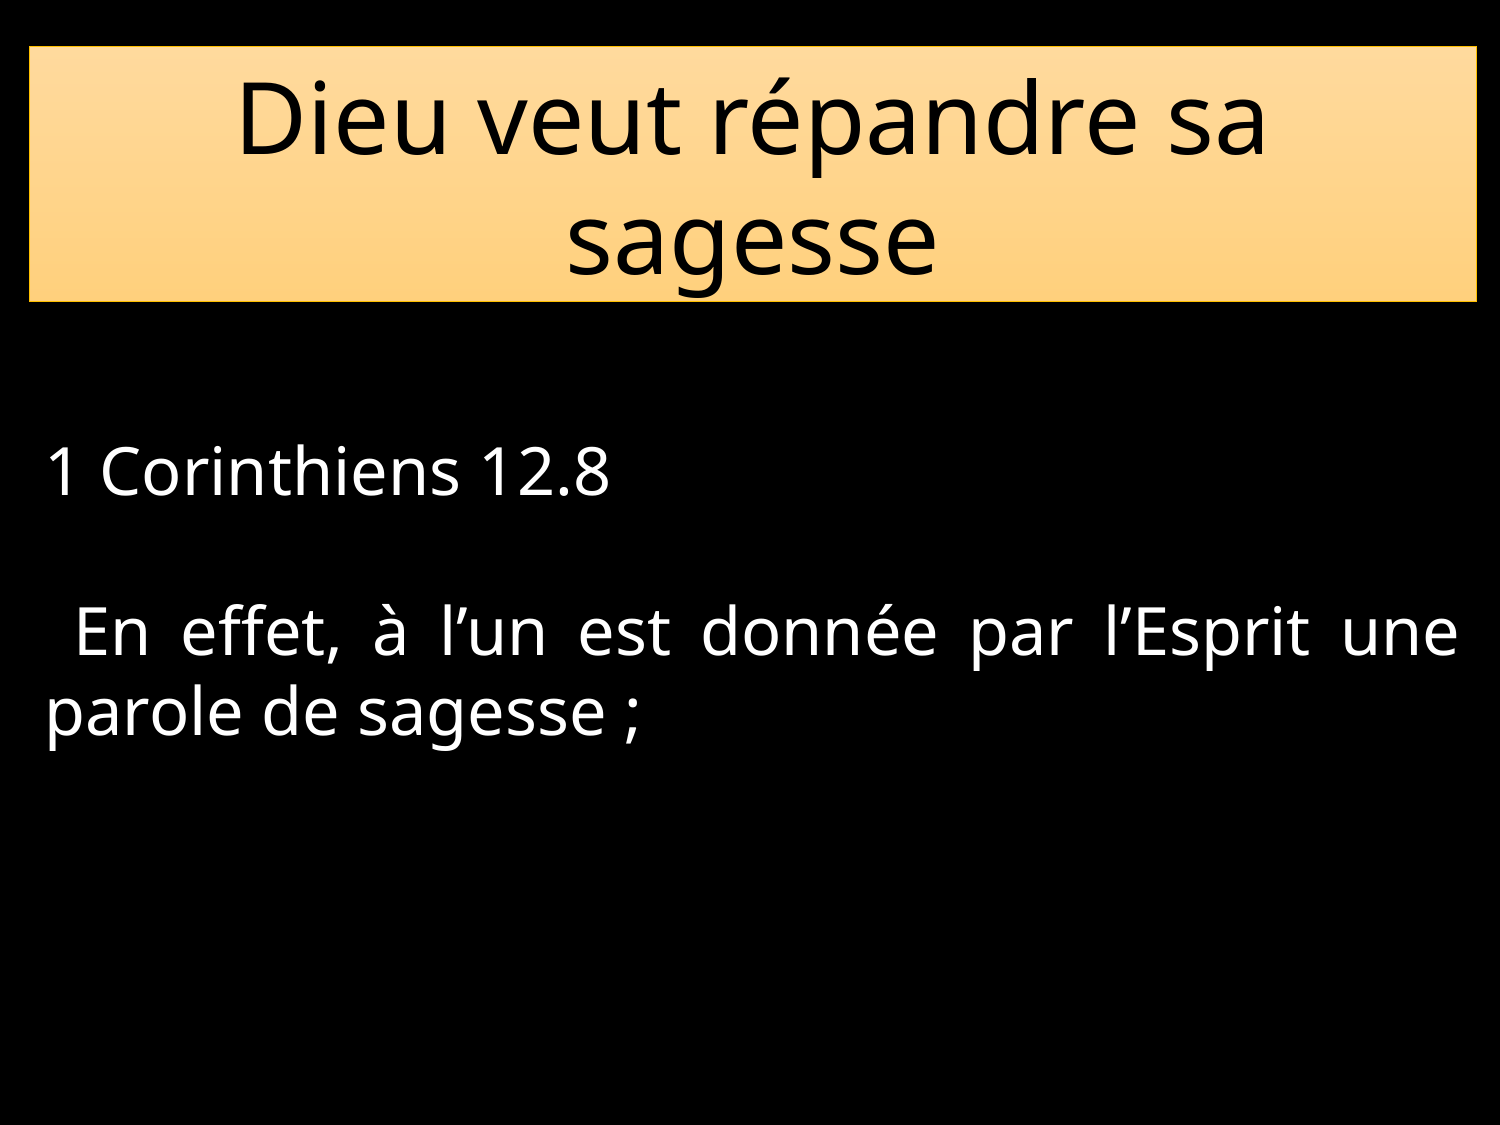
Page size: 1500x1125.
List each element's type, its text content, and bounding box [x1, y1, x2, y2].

text_box Dieu veut répandre sa sagesse [29, 46, 1477, 302]
text_box 1 Corinthiens 12.8 En effet, à l’un est donnée par l’Esprit une parole de sagesse ; [29, 421, 1477, 756]
